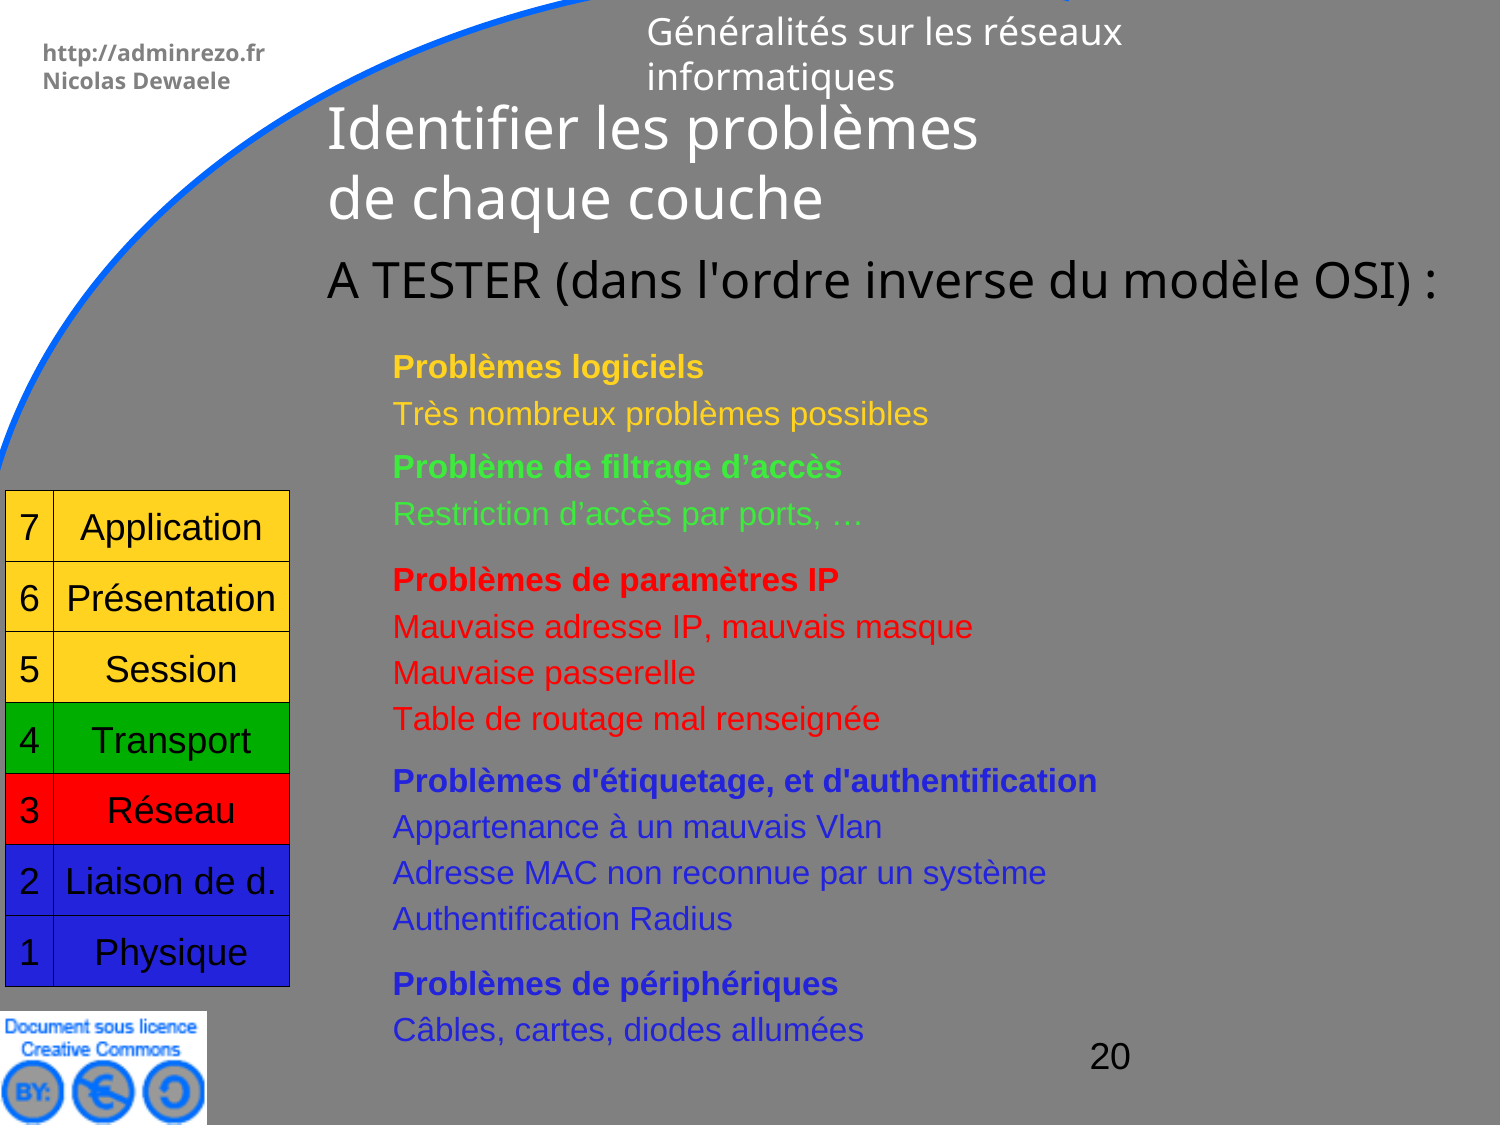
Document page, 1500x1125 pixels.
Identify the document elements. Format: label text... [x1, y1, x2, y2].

text_box 5 [5, 631, 54, 702]
text_box Application [54, 490, 290, 561]
text_box Session [54, 631, 290, 702]
title Identifier les problèmes de chaque couche [312, 78, 1365, 244]
text_box 4 [5, 702, 54, 773]
list A TESTER (dans l'ordre inverse du modèle OSI) : [312, 247, 1500, 343]
text_box Problème de filtrage d’accès Restriction d’accès par ports, … [377, 442, 1055, 555]
text_box Transport [54, 702, 290, 773]
picture [0, 1011, 207, 1125]
text_box Problèmes de paramètres IP Mauvaise adresse IP, mauvais masque Mauvaise passerelle Table de routage mal renseignée [377, 555, 1111, 755]
text_box 6 [5, 561, 54, 631]
text_box 7 [5, 490, 54, 561]
text_box Réseau [54, 773, 290, 844]
text_box Physique [54, 915, 290, 987]
text_box 3 [5, 773, 54, 844]
text_box Présentation [54, 561, 290, 631]
text_box Problèmes de périphériques Câbles, cartes, diodes allumées [377, 959, 1033, 1084]
text_box Problèmes d'étiquetage, et d'authentification Appartenance à un mauvais Vlan Adresse MAC non reconnue par un système Authentification Radius [377, 755, 1500, 946]
text_box 2 [5, 844, 54, 915]
text_box 1 [5, 915, 54, 987]
text_box Liaison de d. [54, 844, 290, 915]
text_box Problèmes logiciels Très nombreux problèmes possibles [377, 342, 1074, 467]
